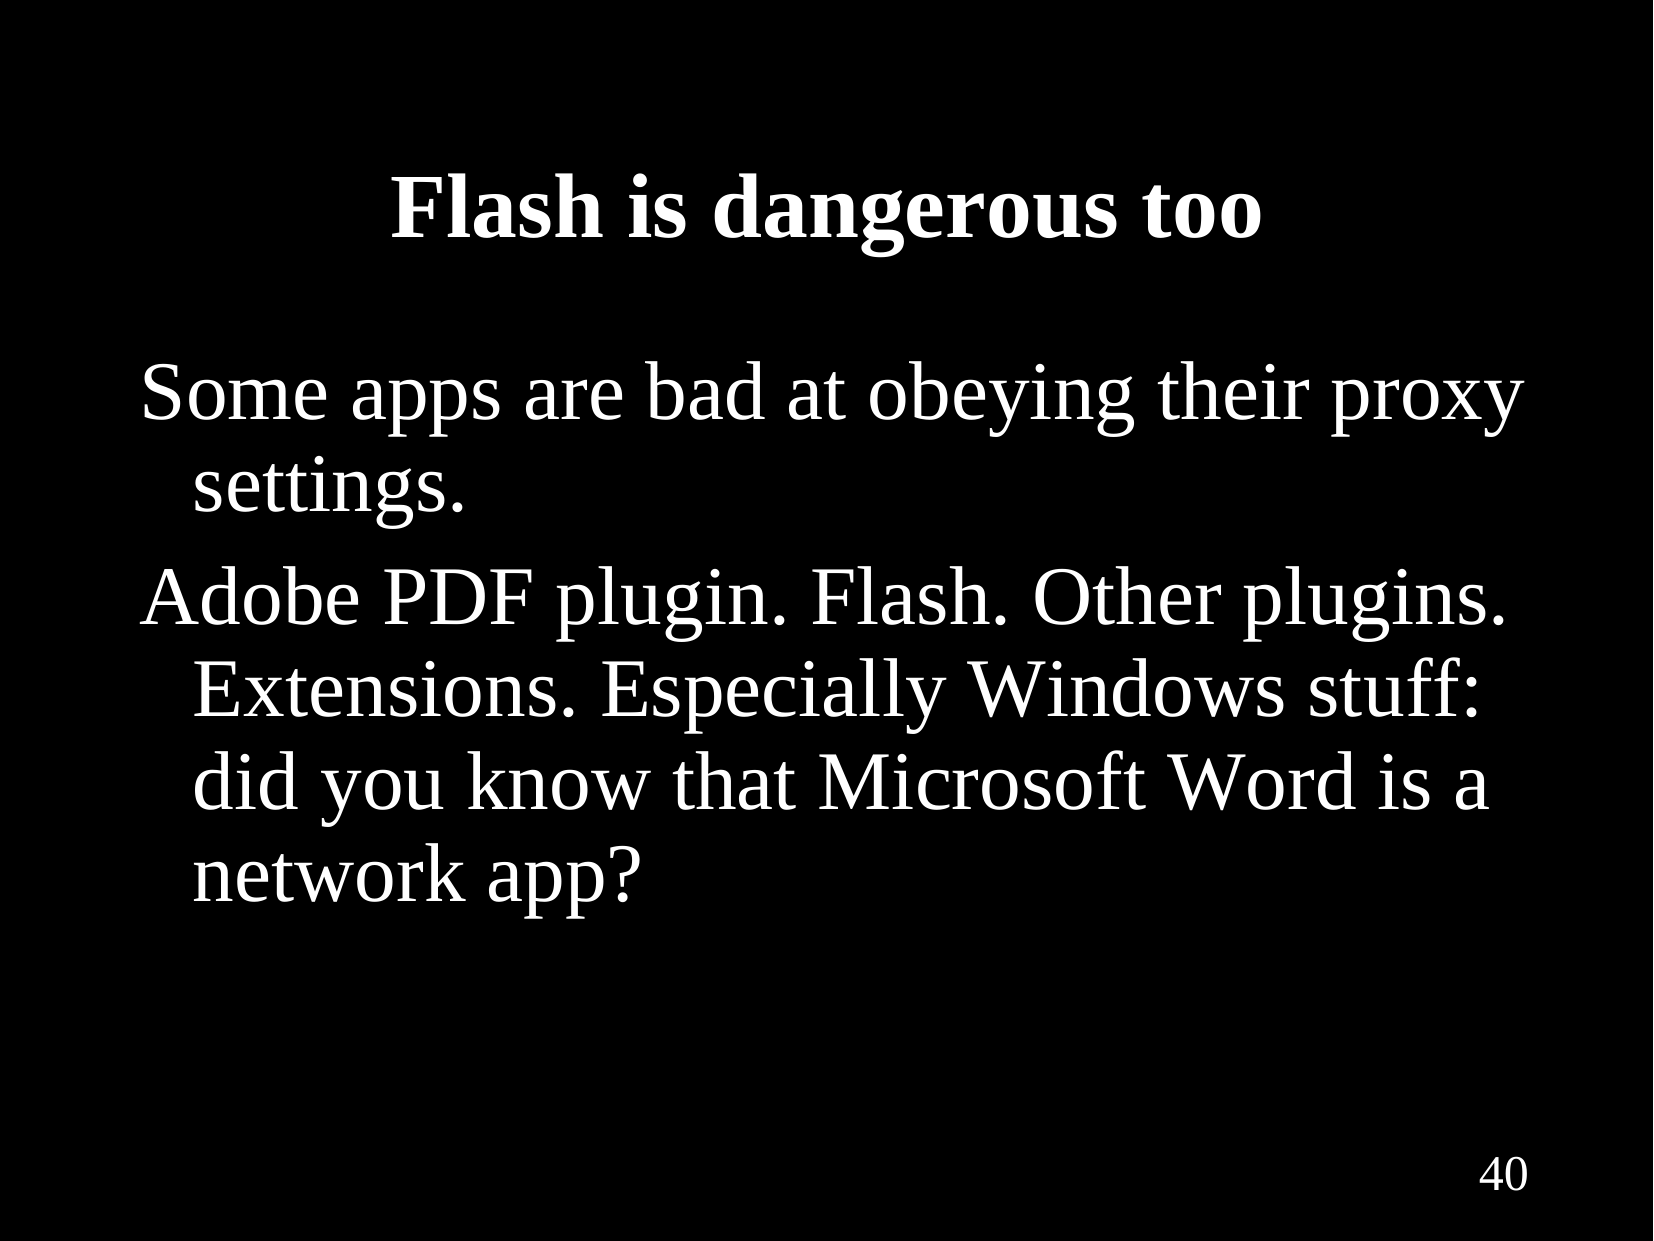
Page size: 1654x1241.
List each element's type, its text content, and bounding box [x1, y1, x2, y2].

list Some apps are bad at obeying their proxy settings. Adobe PDF plugin. Flash. Other plugins. Extensions. Especially Windows stuff: did you know that Microsoft Word is a network app? [122, 344, 1534, 1127]
title Flash is dangerous too [122, 102, 1534, 311]
